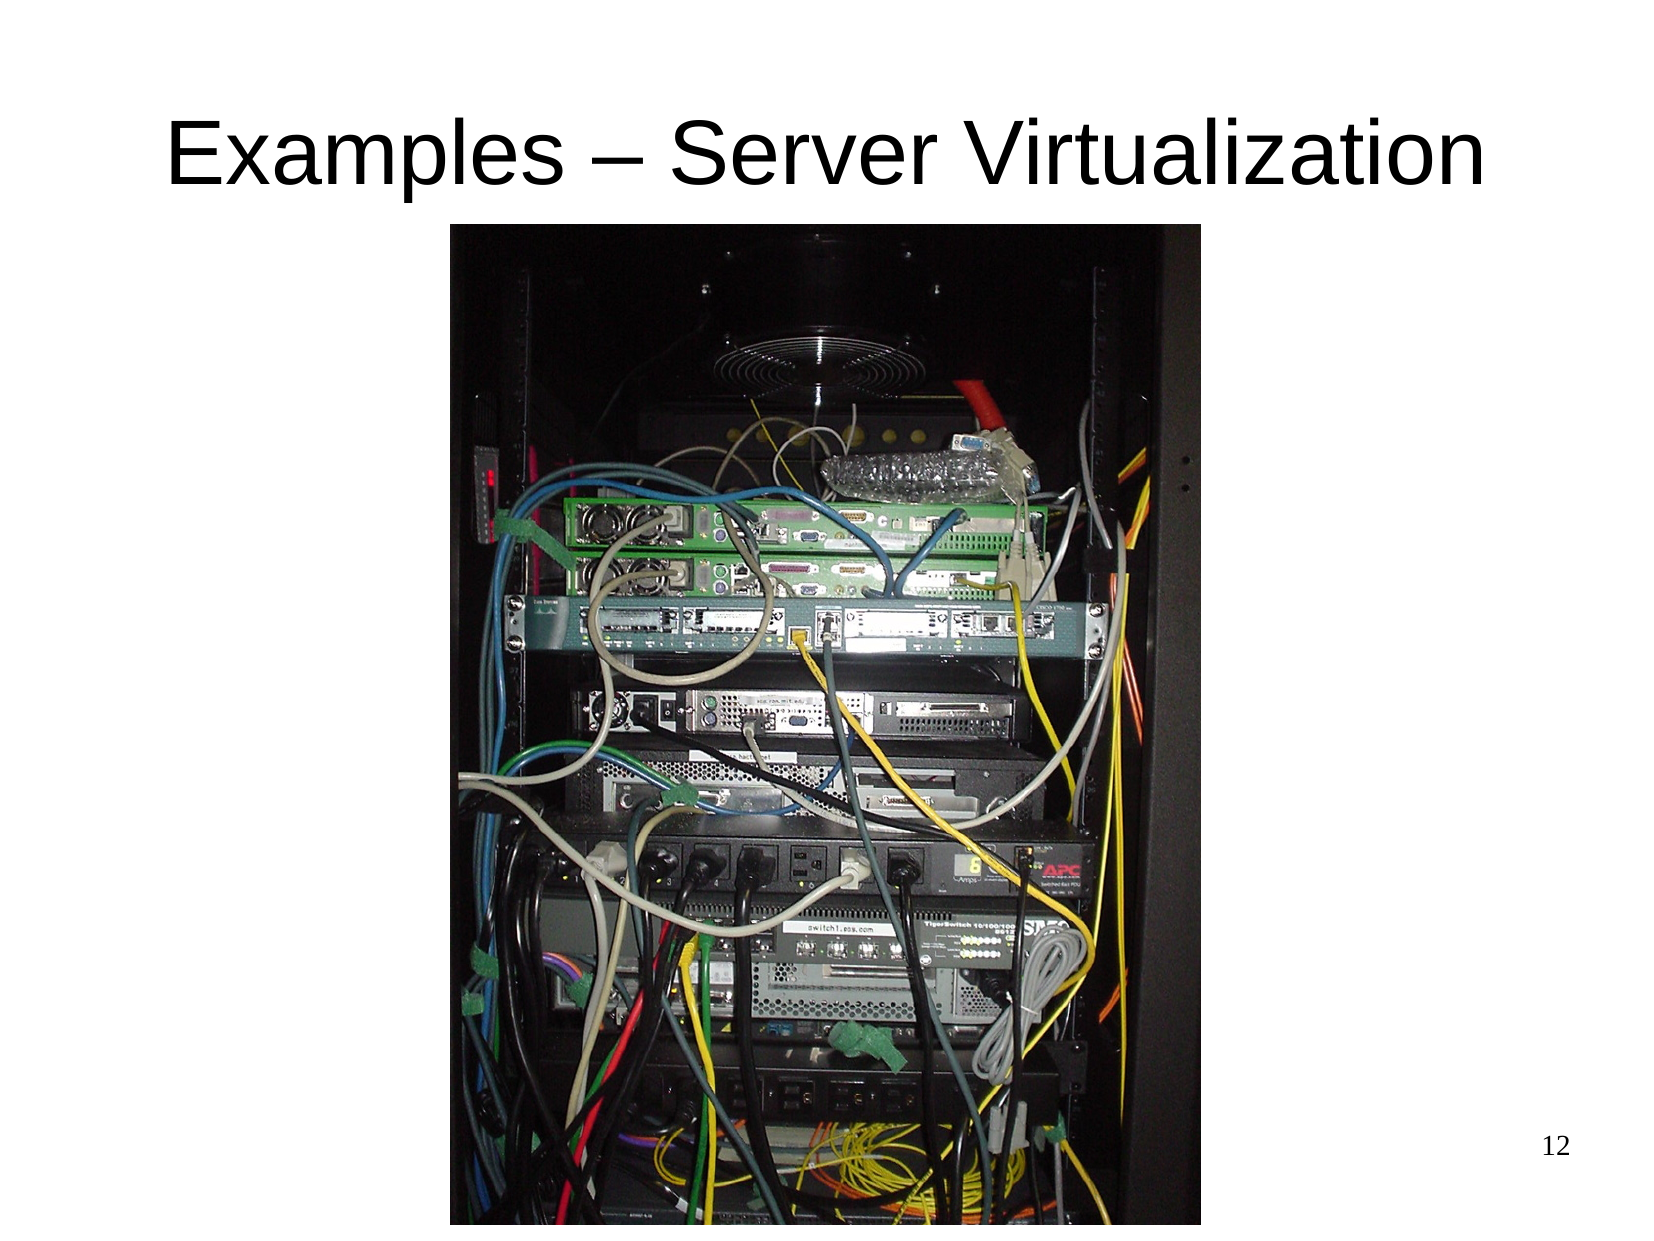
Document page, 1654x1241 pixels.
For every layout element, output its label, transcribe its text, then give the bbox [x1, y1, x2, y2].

picture [450, 224, 1201, 1225]
title Examples – Server Virtualization [82, 49, 1571, 257]
